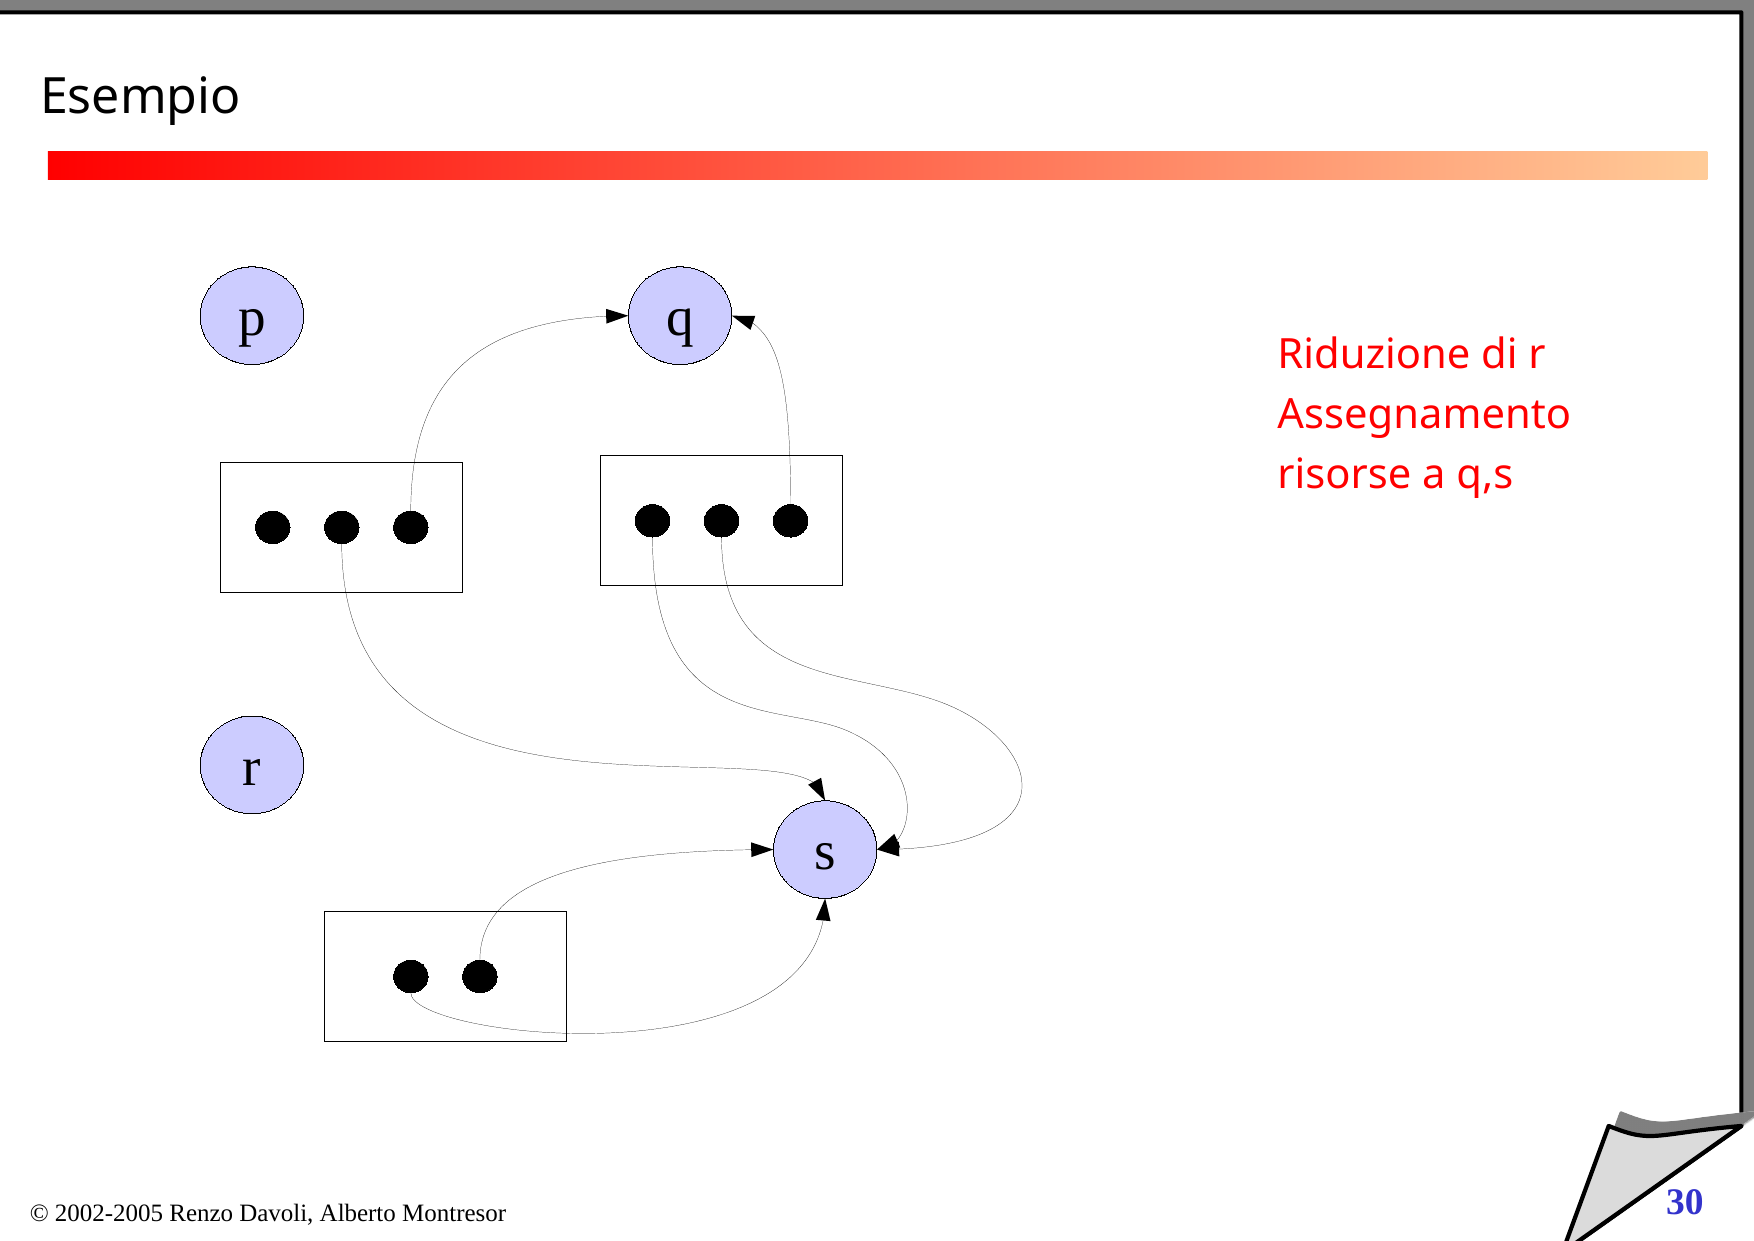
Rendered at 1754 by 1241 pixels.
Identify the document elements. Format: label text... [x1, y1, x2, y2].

text_box r [200, 716, 304, 814]
text_box [462, 960, 498, 993]
text_box [773, 504, 808, 538]
text_box q [628, 266, 732, 365]
title Esempio [40, 49, 1714, 144]
text_box p [200, 266, 304, 365]
text_box [255, 511, 291, 544]
text_box s [773, 800, 877, 899]
text_box Riduzione di r Assegnamento risorse a q,s [1277, 321, 1617, 520]
text_box [704, 504, 739, 537]
text_box q [750, 152, 754, 179]
text_box [324, 511, 360, 544]
text_box [393, 511, 429, 544]
text_box [635, 504, 670, 537]
text_box [393, 960, 429, 993]
